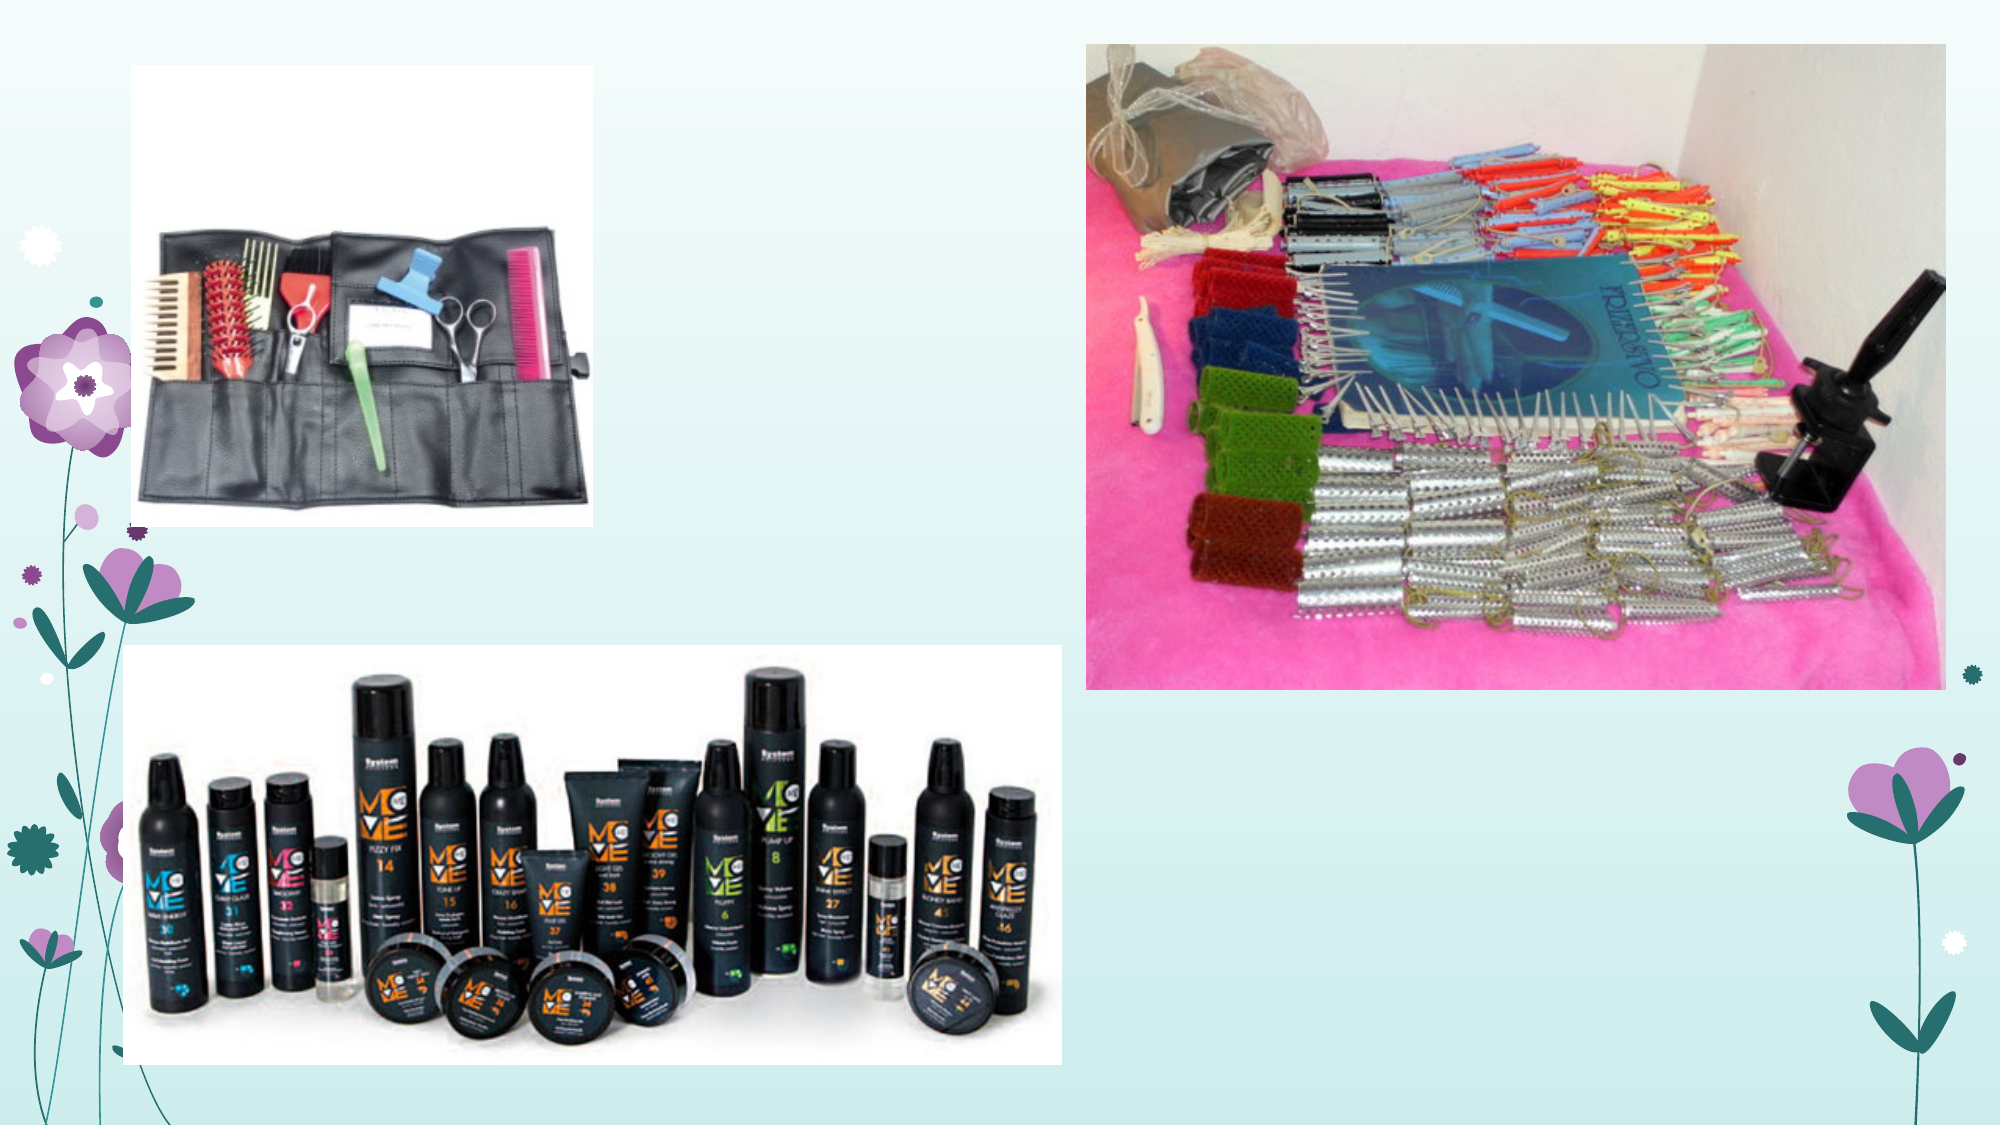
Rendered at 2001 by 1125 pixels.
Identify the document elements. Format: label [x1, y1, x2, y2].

picture [131, 65, 593, 527]
picture [123, 645, 1062, 1065]
picture [1086, 44, 1946, 690]
